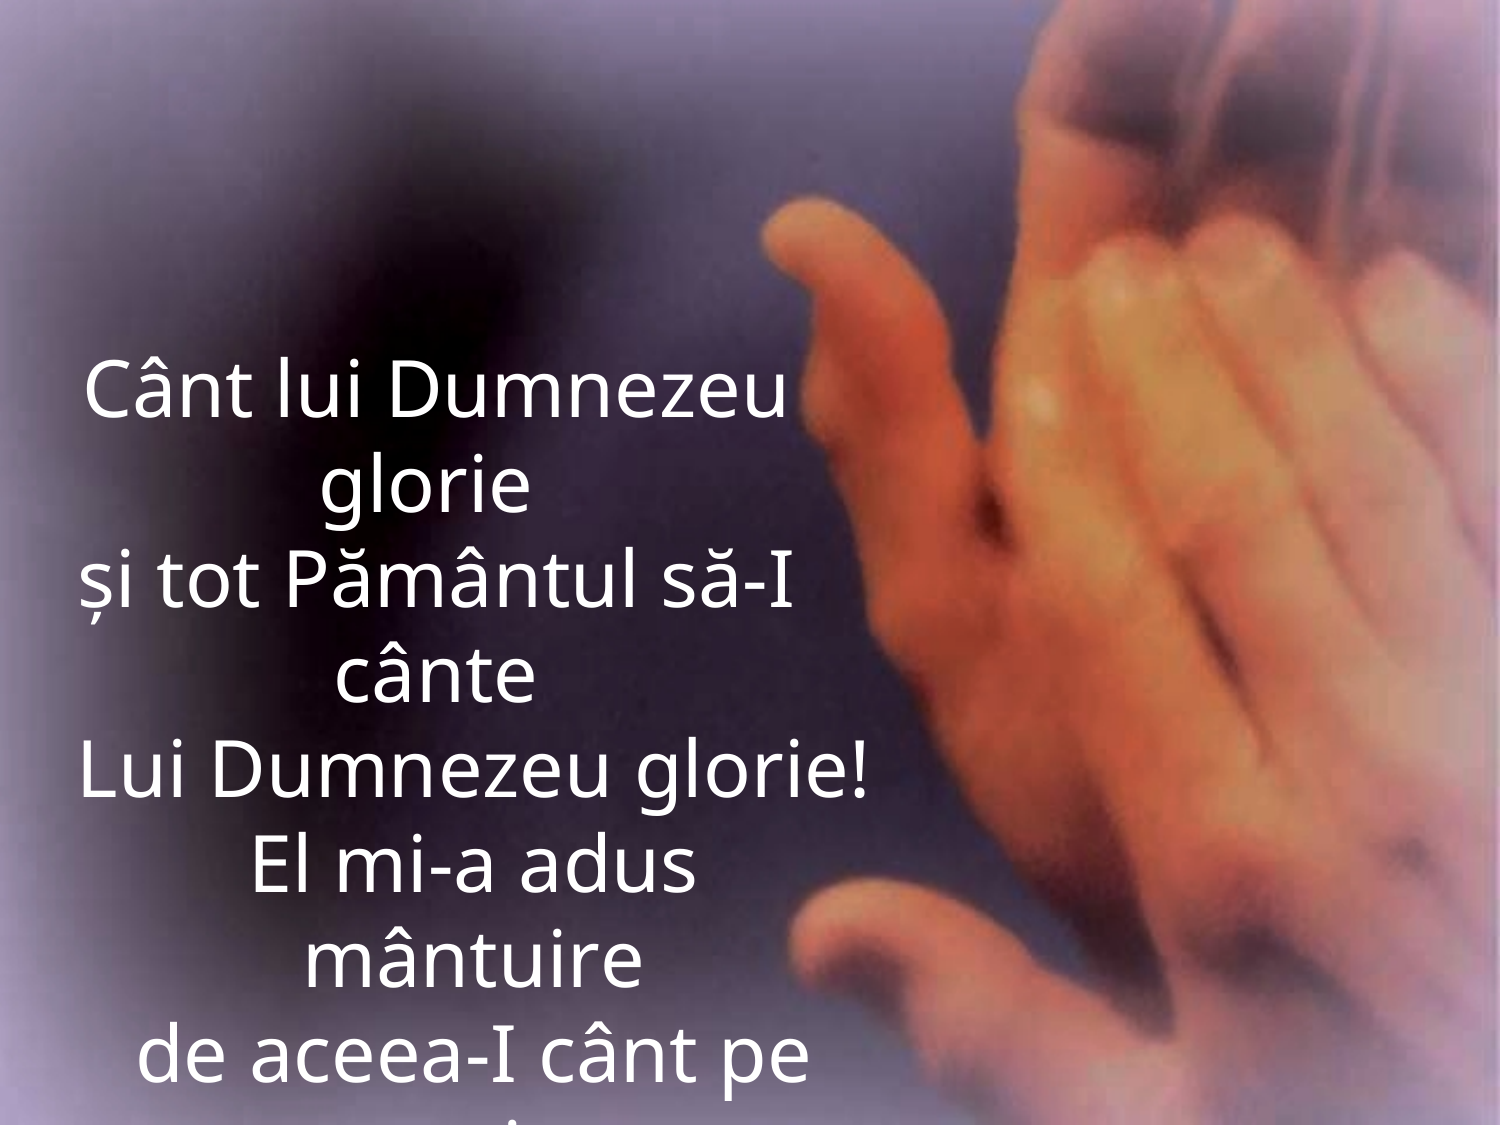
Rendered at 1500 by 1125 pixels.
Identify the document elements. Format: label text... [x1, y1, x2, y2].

picture [260, 1061, 280, 1077]
picture [431, 1061, 451, 1077]
picture [195, 1047, 216, 1057]
picture [0, 0, 1500, 1125]
picture [779, 1047, 800, 1057]
text_box Cânt lui Dumnezeu glorie şi tot Pământul să-I cânte Lui Dumnezeu glorie! El mi-a adus mântuire de aceea-I cânt pe vecie Lui Dumnezeu glorie! [0, 331, 891, 1047]
picture [388, 1047, 409, 1057]
picture [343, 1047, 364, 1057]
picture [147, 1047, 170, 1077]
picture [587, 1061, 607, 1077]
picture [732, 1047, 755, 1077]
